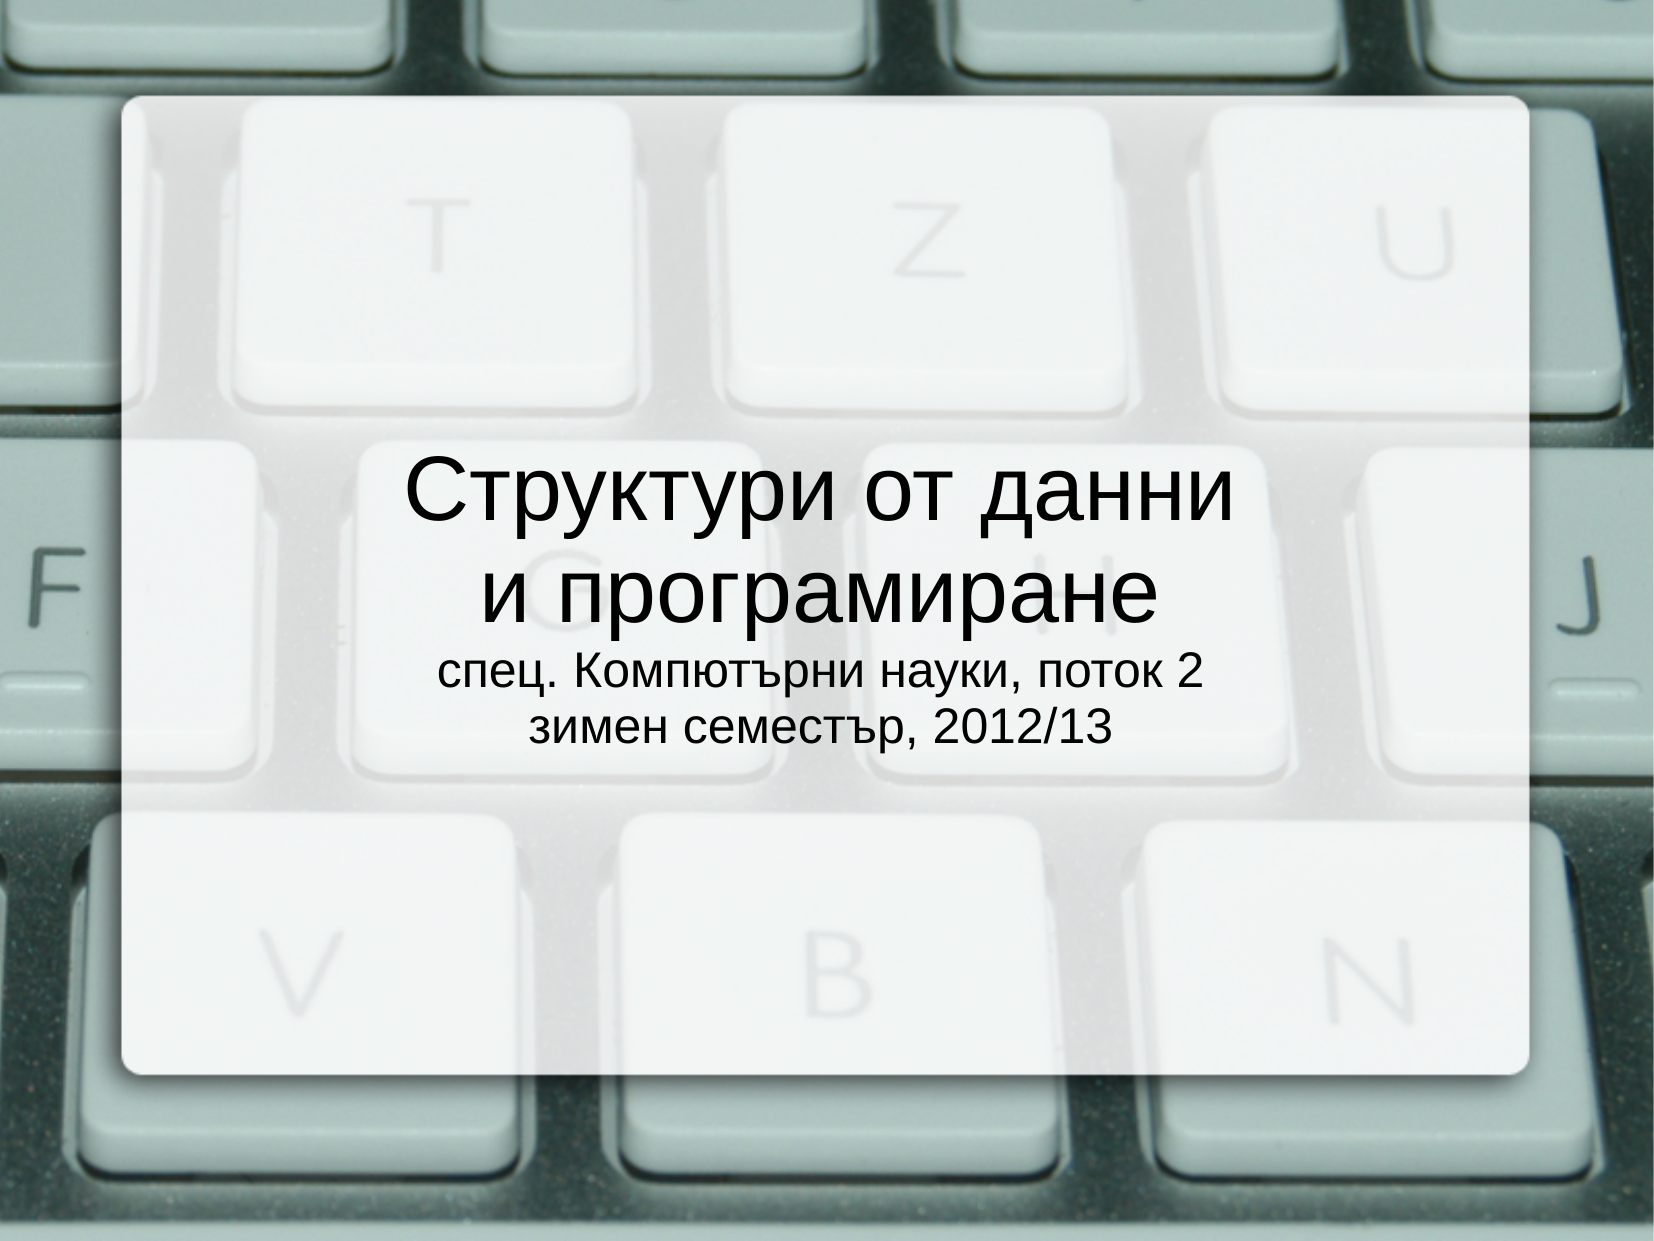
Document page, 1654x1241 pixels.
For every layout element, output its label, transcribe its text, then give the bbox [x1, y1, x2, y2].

picture [0, 0, 1654, 1241]
subtitle Структури от данни и програмиране спец. Компютърни науки, поток 2 зимен семестър, 2012/13 [135, 117, 1506, 1074]
